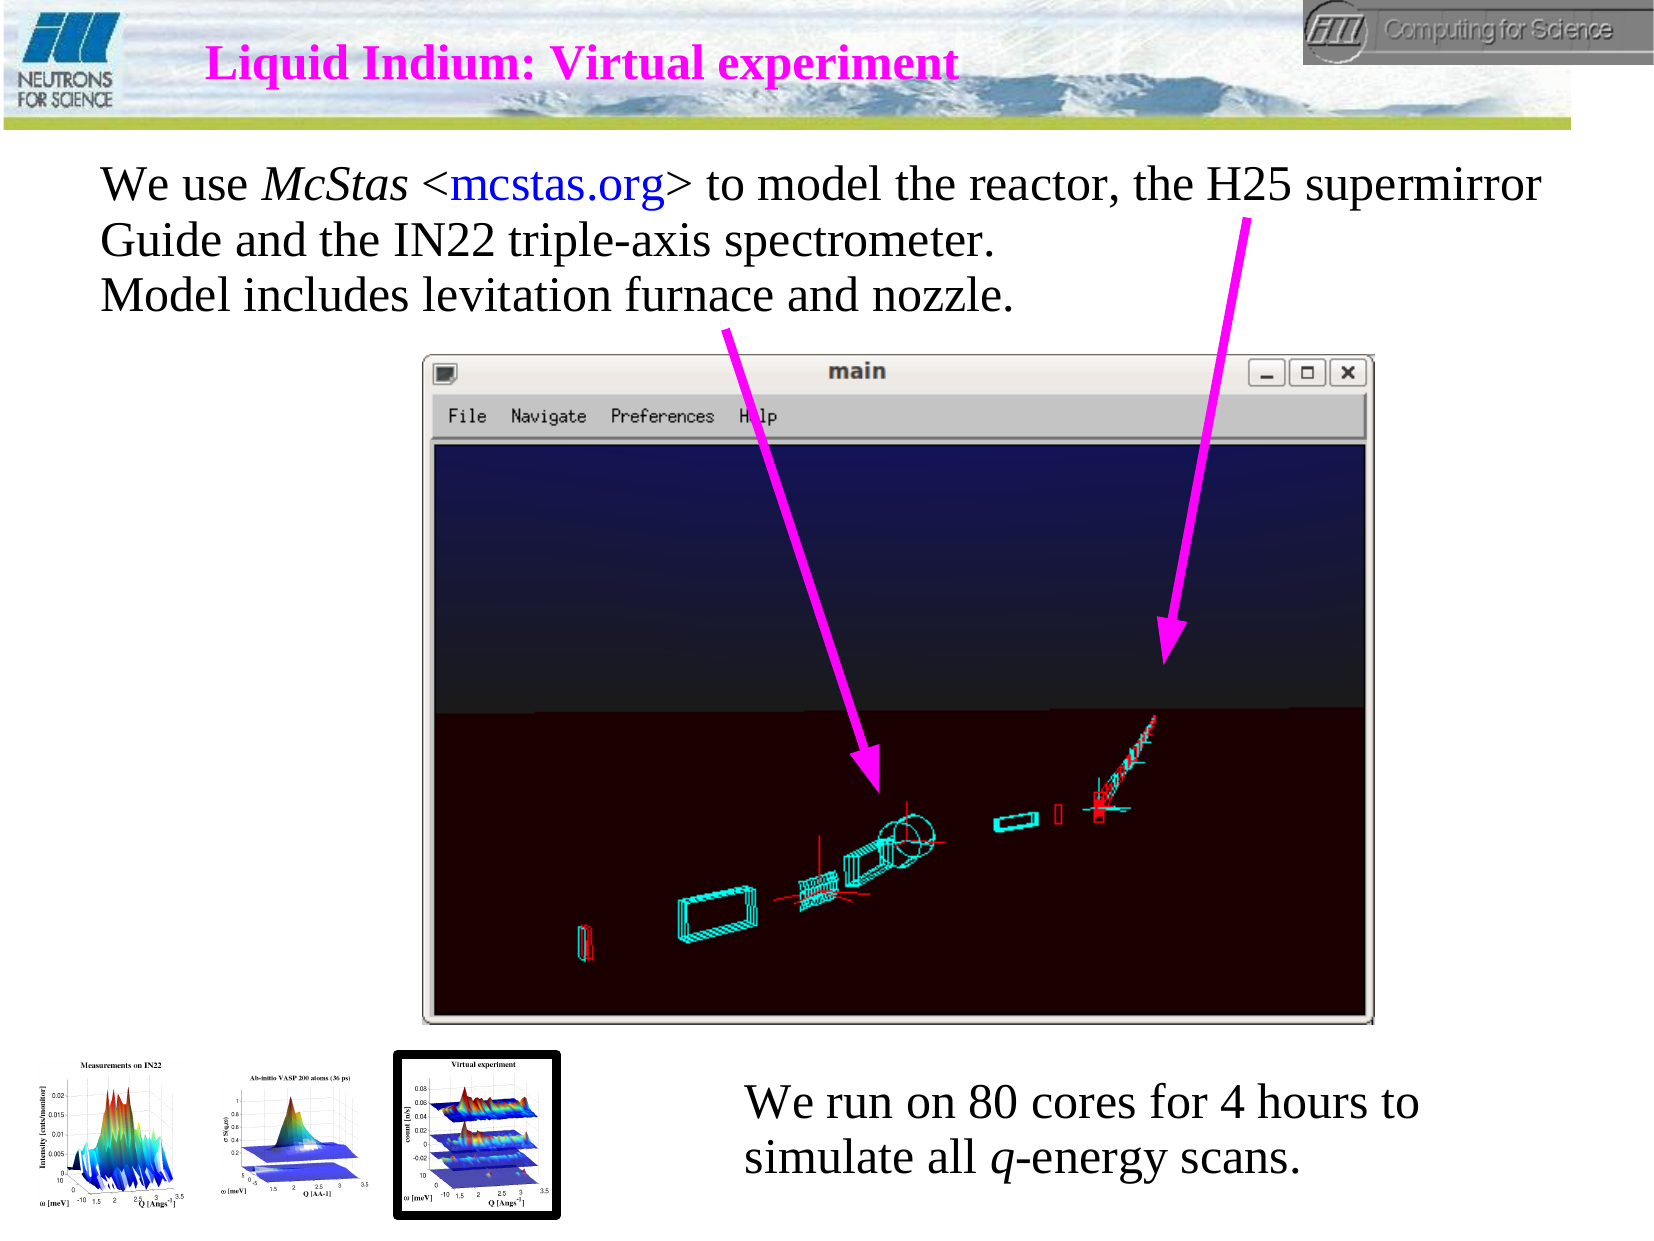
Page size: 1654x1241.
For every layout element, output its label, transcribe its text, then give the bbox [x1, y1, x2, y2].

picture [3, 0, 1654, 130]
picture [36, 1060, 187, 1210]
picture [219, 1071, 370, 1199]
text_box Liquid Indium: Virtual experiment [204, 34, 960, 91]
picture [422, 354, 1375, 1026]
text_box We run on 80 cores for 4 hours to simulate all q-energy scans. [744, 1074, 1433, 1185]
picture [401, 1059, 552, 1211]
text_box We use McStas <mcstas.org> to model the reactor, the H25 supermirror Guide and the IN22 triple-axis spectrometer. Model includes levitation furnace and nozzle. [100, 156, 1554, 323]
